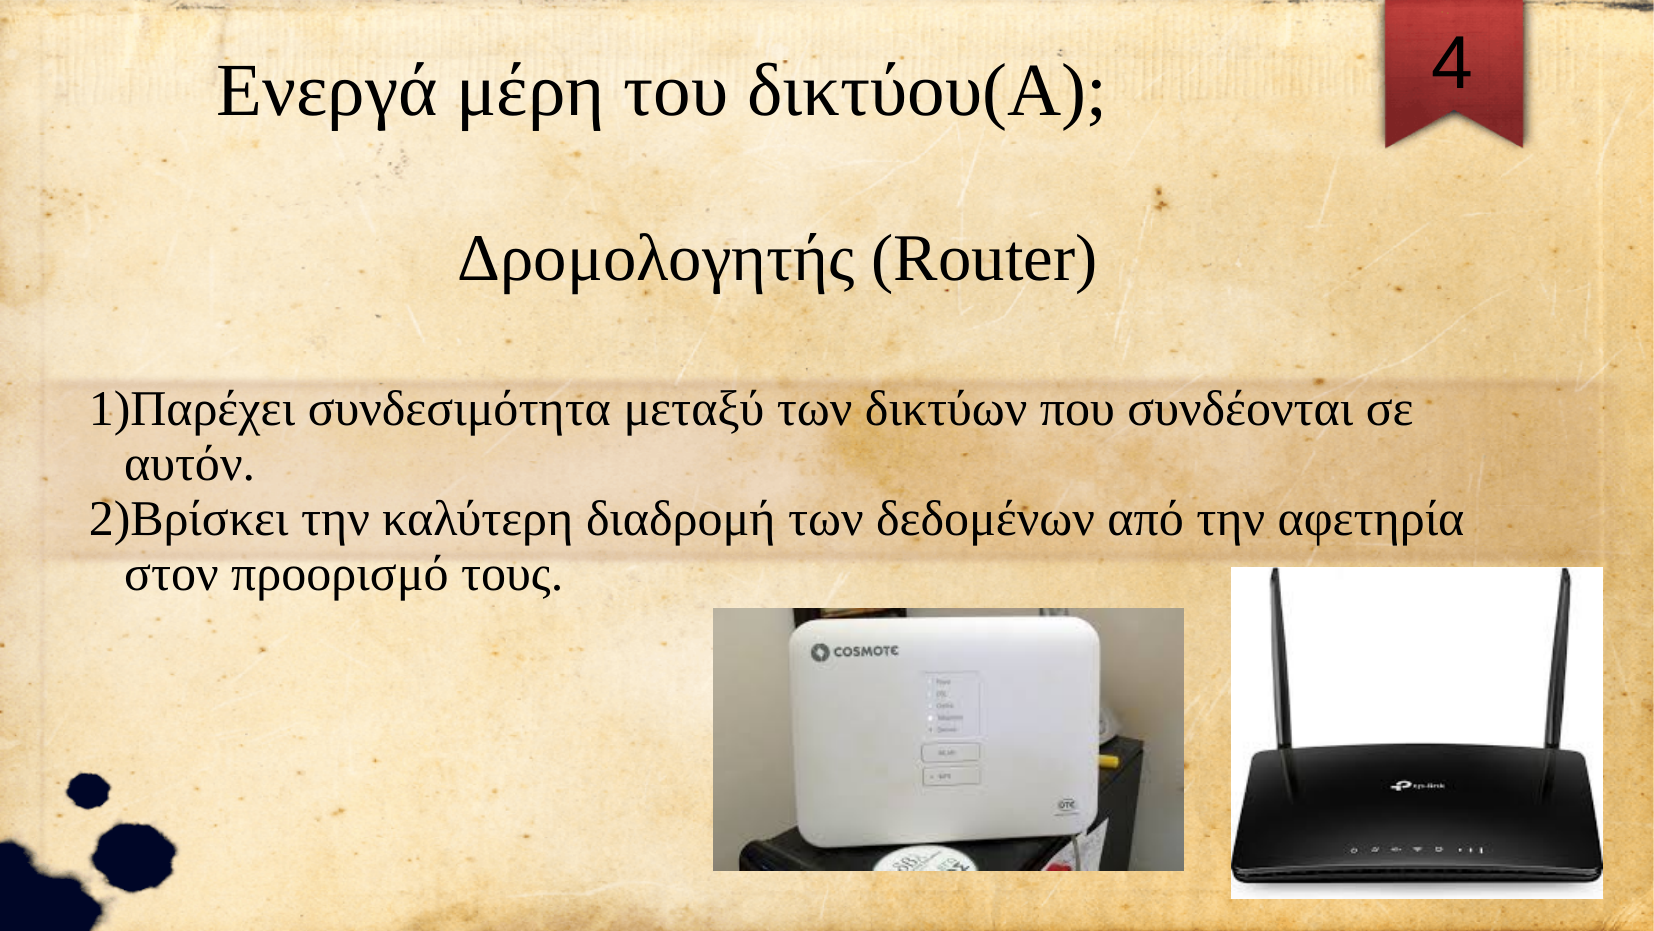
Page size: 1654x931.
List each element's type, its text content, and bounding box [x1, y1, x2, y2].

title Ενεργά μέρη του δικτύου(A); [107, 12, 1218, 169]
text_box 4 [1417, 13, 1508, 118]
list Δρομολογητής (Router) [15, 220, 1471, 318]
text_box Παρέχει συνδεσιμότητα μεταξύ των δικτύων που συνδέονται σε αυτόν. Βρίσκει την καλύτερη διαδρομή των δεδομένων από την αφετηρία στον προορισμό τους. [74, 373, 1535, 659]
picture [0, 0, 1654, 931]
